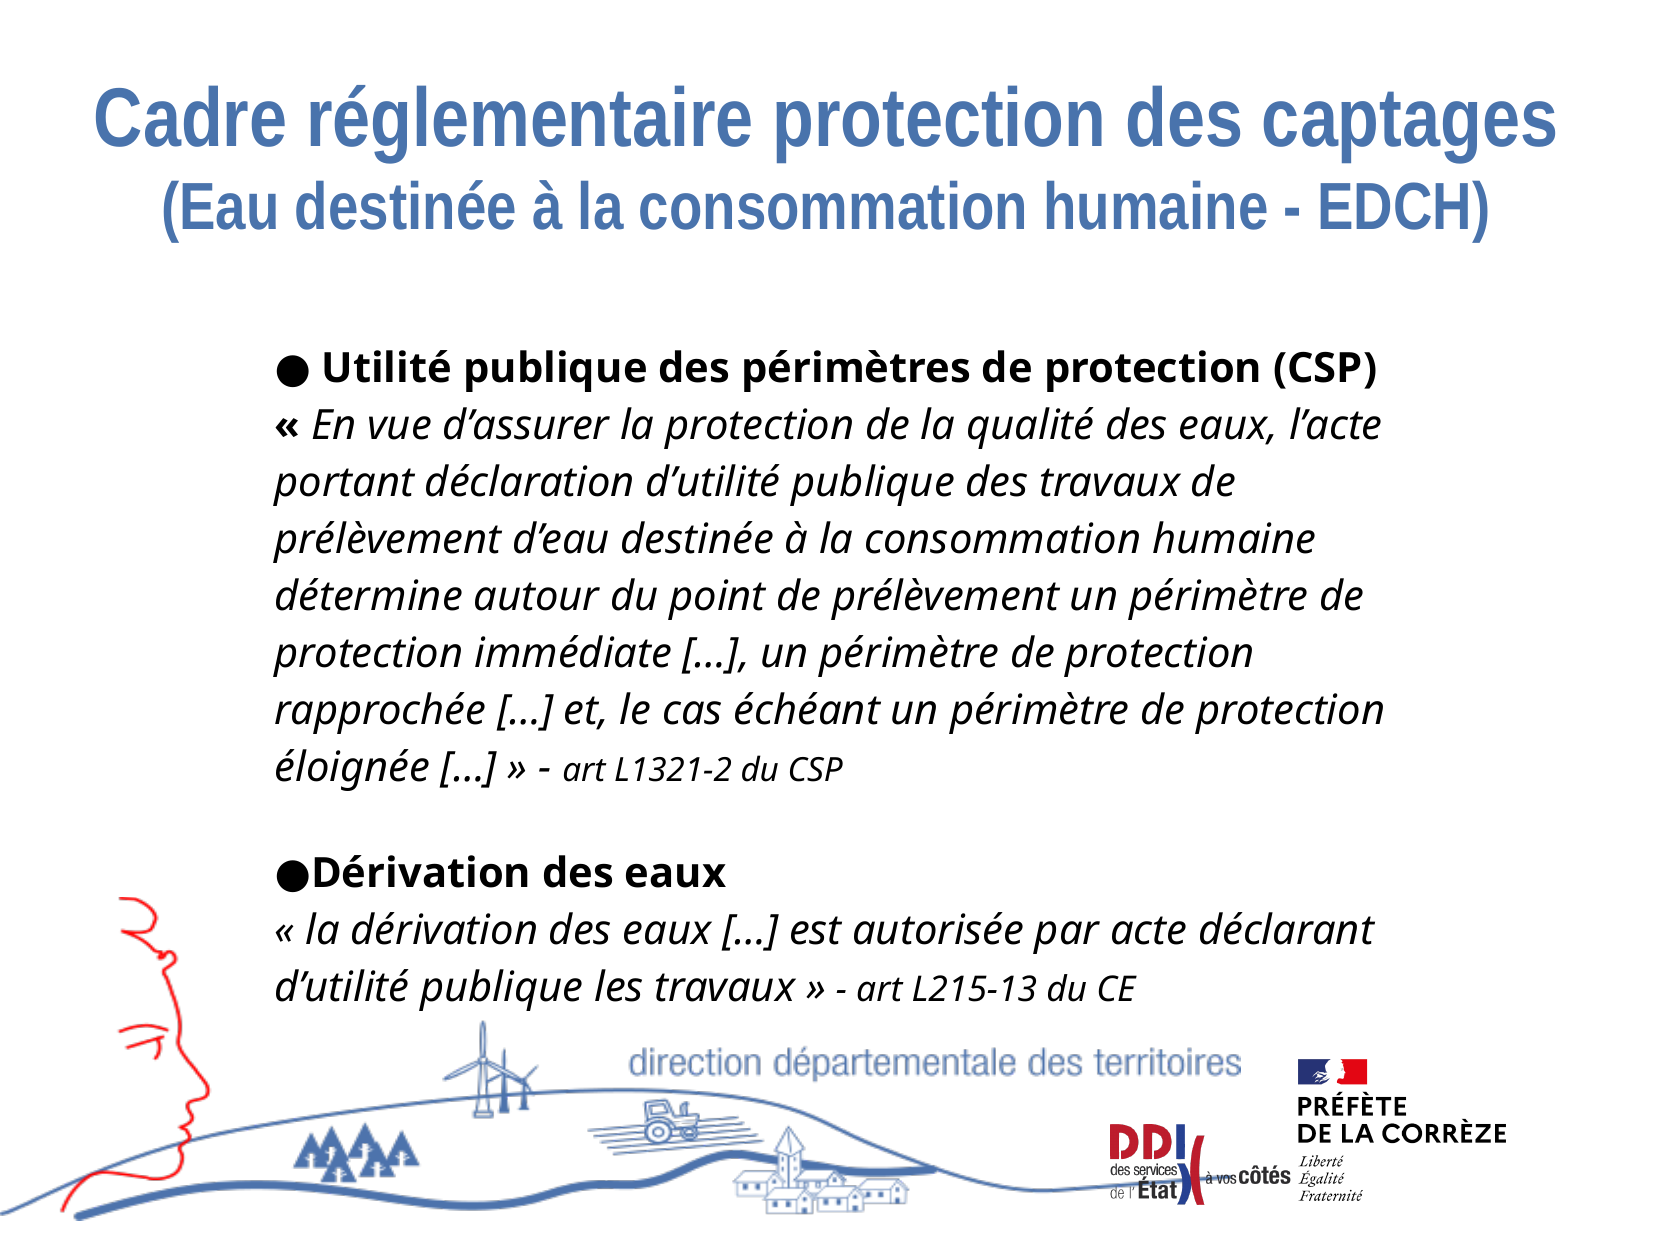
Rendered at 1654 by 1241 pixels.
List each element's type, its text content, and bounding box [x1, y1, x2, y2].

picture [1298, 1059, 1506, 1201]
text_box ● Utilité publique des périmètres de protection (CSP) « En vue d’assurer la protection de la qualité des eaux, l’acte portant déclaration d’utilité publique des travaux de prélèvement d’eau destinée à la consommation humaine détermine autour du point de prélèvement un périmètre de protection immédiate […], un périmètre de protection rapprochée […] et, le cas échéant un périmètre de protection éloignée […] » - art L1321-2 du CSP ●Dérivation des eaux « la dérivation des eaux […] est autorisée par acte déclarant d’utilité publique les travaux » - art L215-13 du CE [259, 330, 1441, 897]
picture [0, 897, 1291, 1221]
title Cadre réglementaire protection des captages (Eau destinée à la consommation humaine - EDCH) [82, 49, 1571, 257]
picture [1229, 924, 1238, 931]
